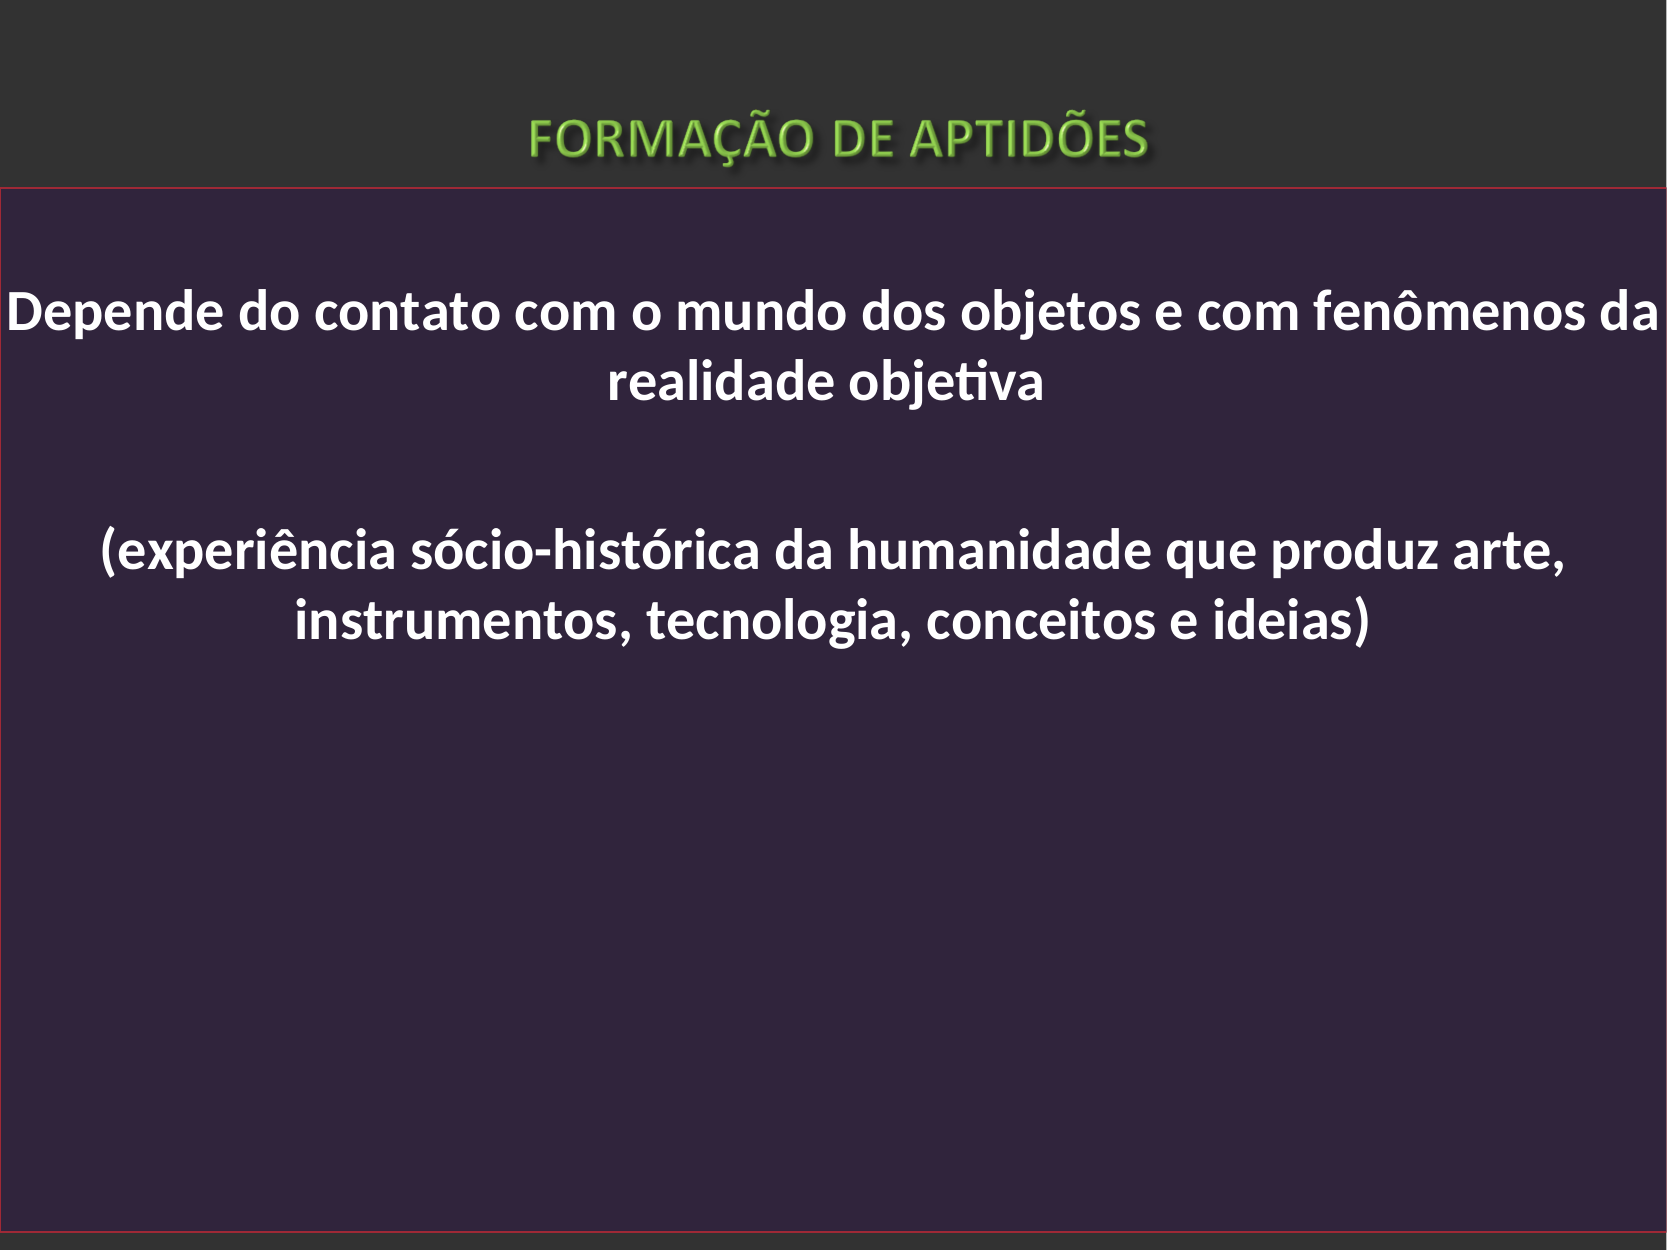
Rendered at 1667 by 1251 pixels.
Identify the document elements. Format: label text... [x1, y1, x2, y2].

text_box [0, 0, 1667, 187]
list Depende do contato com o mundo dos objetos e com fenômenos da realidade objetiva (experiência sócio-histórica da humanidade que produz arte, instrumentos, tecnologia, conceitos e ideias) [0, 187, 1667, 1233]
